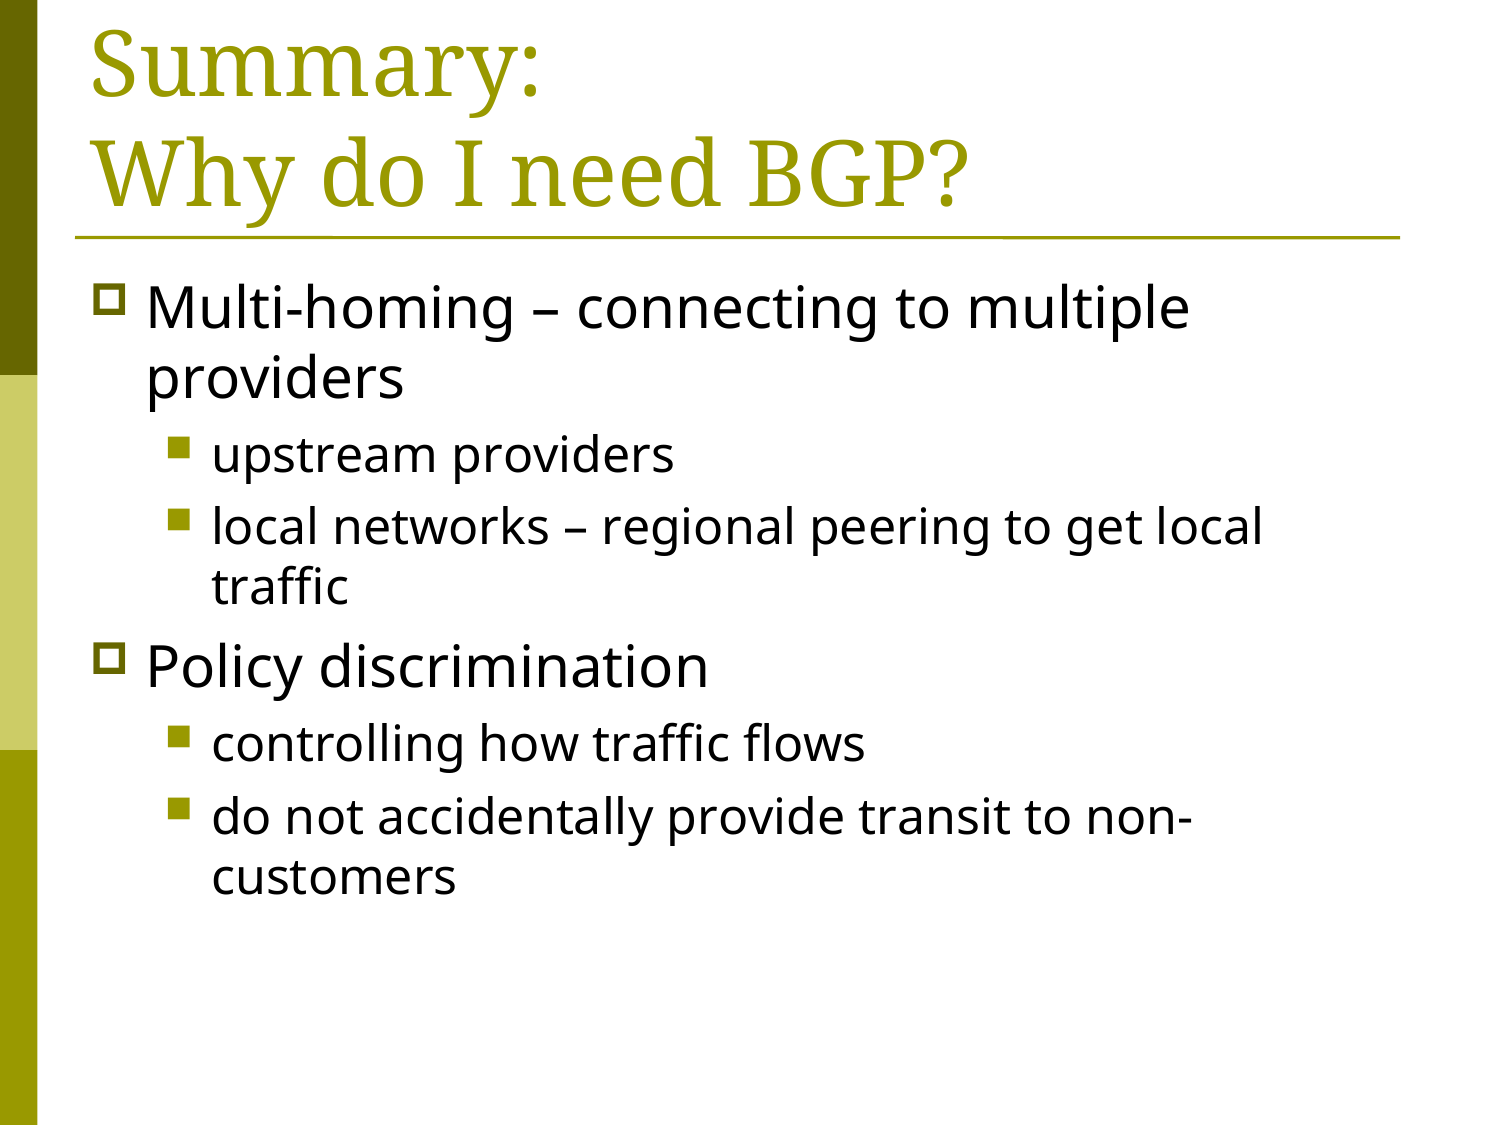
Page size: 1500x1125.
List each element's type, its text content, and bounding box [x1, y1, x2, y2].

list Multi-homing – connecting to multiple providers upstream providers local networks – regional peering to get local traffic Policy discrimination controlling how traffic flows do not accidentally provide transit to non-customers [75, 262, 1426, 1006]
title Summary: Why do I need BGP? [75, 0, 1426, 233]
